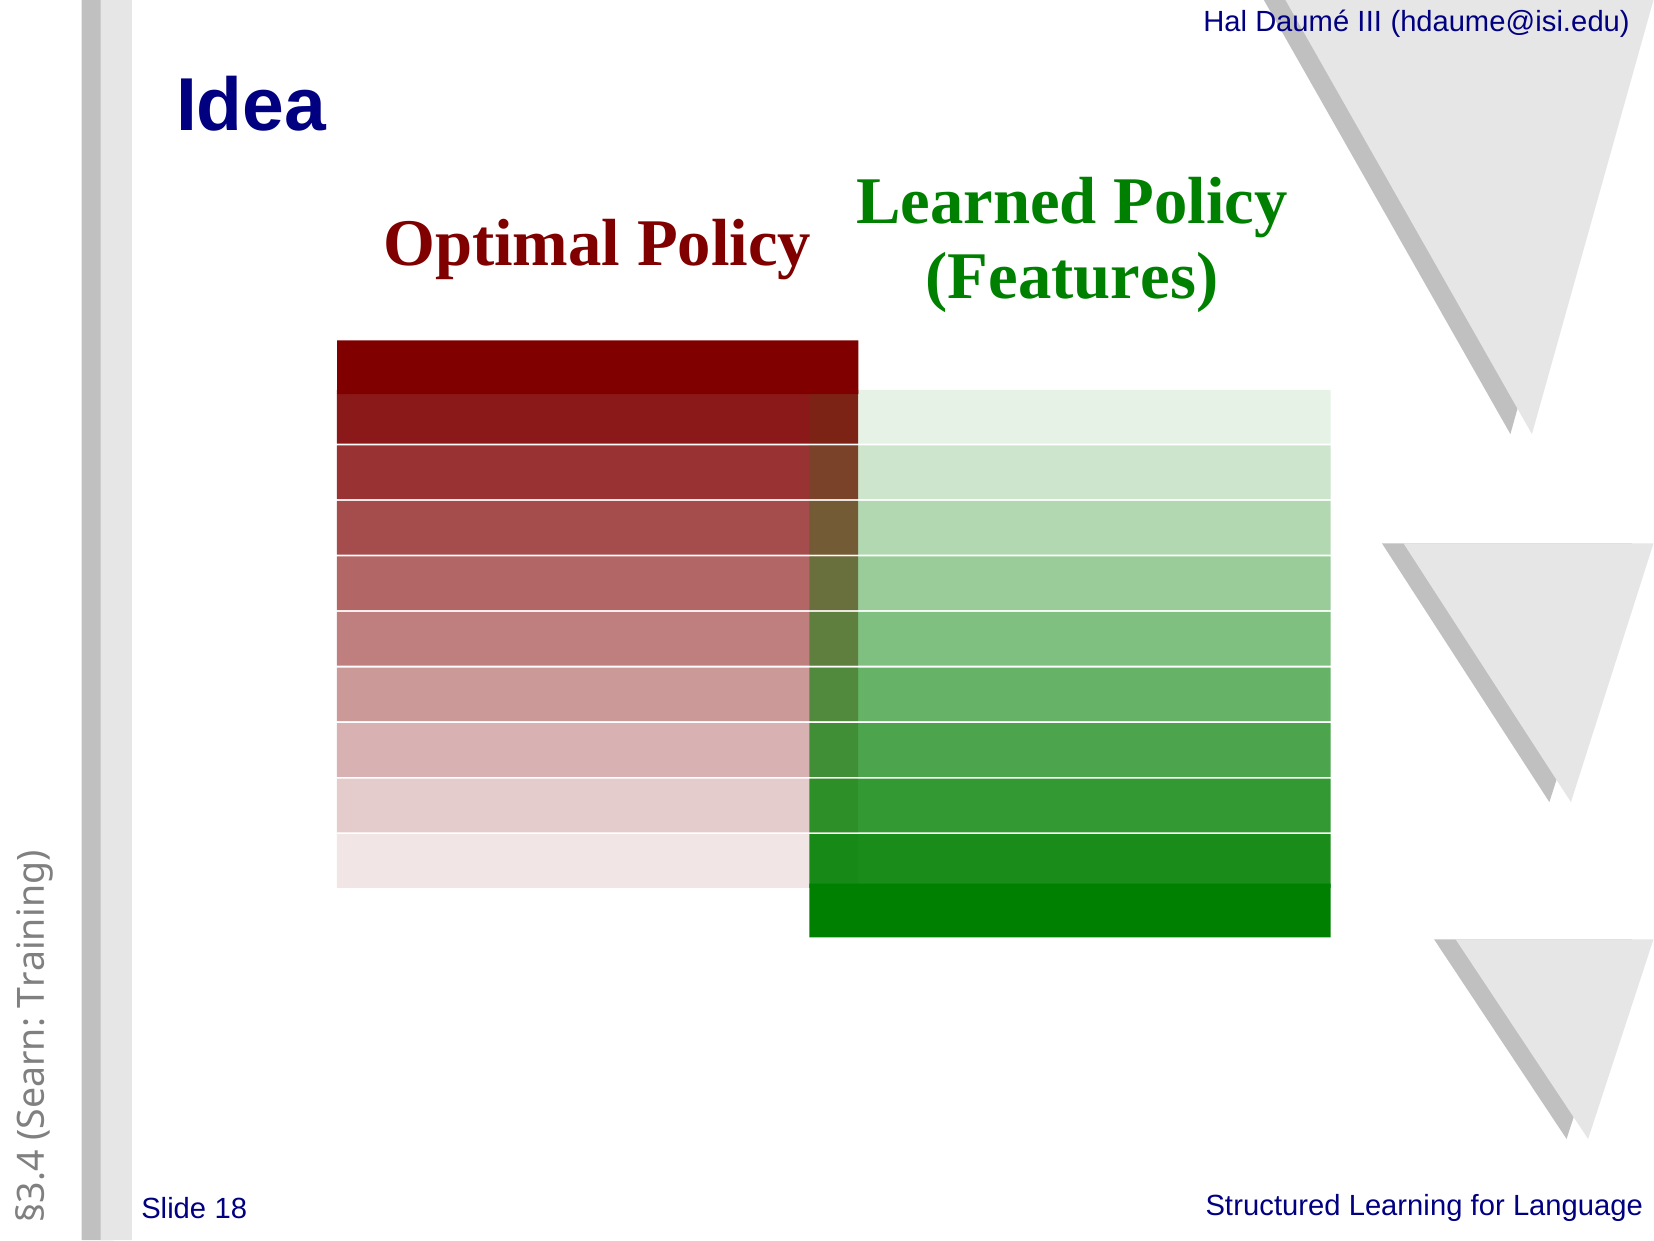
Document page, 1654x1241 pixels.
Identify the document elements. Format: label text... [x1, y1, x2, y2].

text_box Optimal Policy [380, 202, 816, 297]
title Idea [176, 44, 1509, 166]
text_box [336, 723, 1331, 777]
text_box [336, 667, 1331, 722]
text_box [336, 556, 1331, 666]
text_box Learned Policy (Features) [852, 161, 1292, 334]
text_box [336, 778, 1331, 833]
text_box [336, 445, 1331, 555]
text_box [336, 334, 1331, 444]
text_box [336, 834, 1331, 944]
text_box §3.4 (Searn: Training) [3, 858, 64, 1223]
